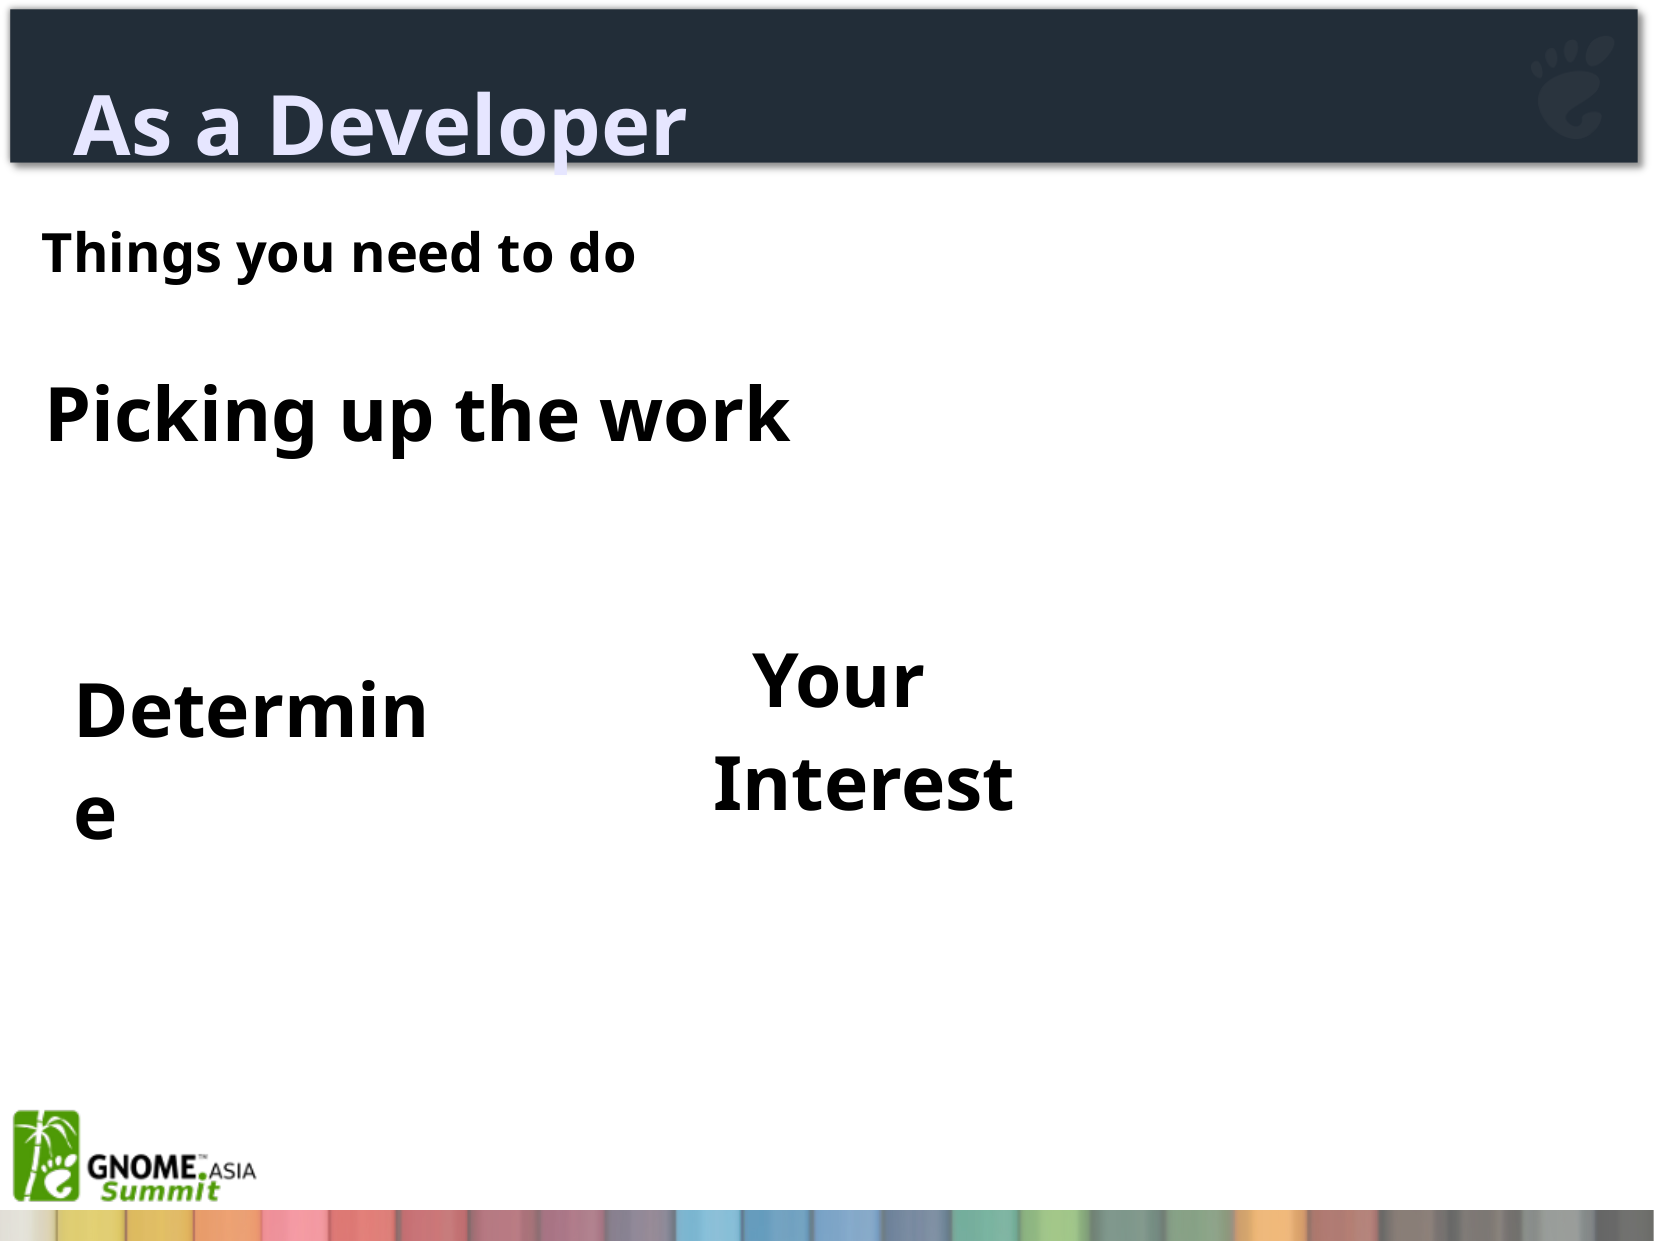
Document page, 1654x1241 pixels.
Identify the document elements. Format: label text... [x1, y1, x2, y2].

text_box Things you need to do [26, 206, 1182, 294]
picture [0, 0, 1654, 179]
text_box Your Interest [679, 620, 1034, 827]
picture [0, 1101, 1654, 1241]
text_box Picking up the work [29, 354, 1063, 454]
text_box Determine [59, 649, 472, 749]
text_box As a Developer [59, 59, 690, 168]
